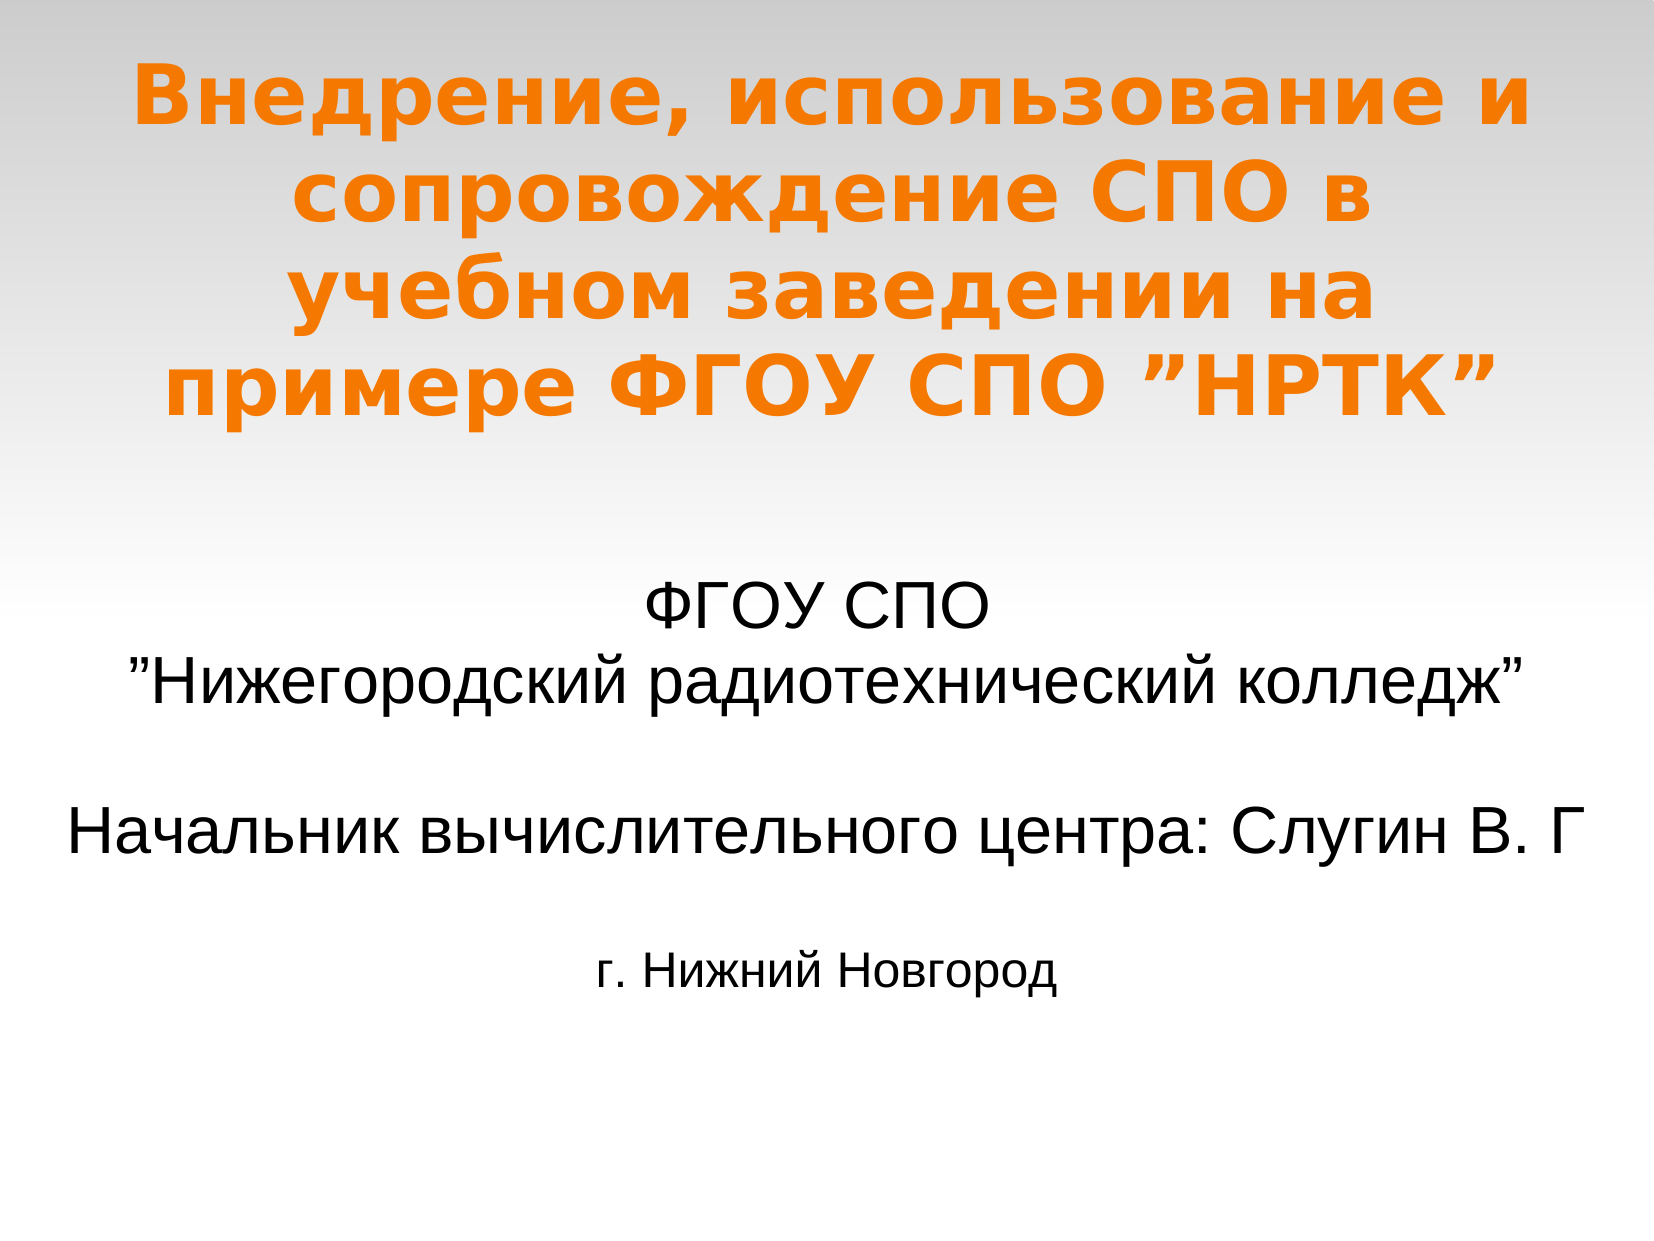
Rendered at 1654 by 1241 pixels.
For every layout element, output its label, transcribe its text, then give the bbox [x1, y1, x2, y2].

text_box ФГОУ СПО ”Нижегородский радиотехнический колледж” Начальник вычислительного центра: Слугин В. Г г. Нижний Новгород [29, 561, 1625, 1169]
title Внедрение, использование и сопровождение СПО в учебном заведении на примере ФГОУ СПО ”НРТК” [88, 47, 1577, 436]
